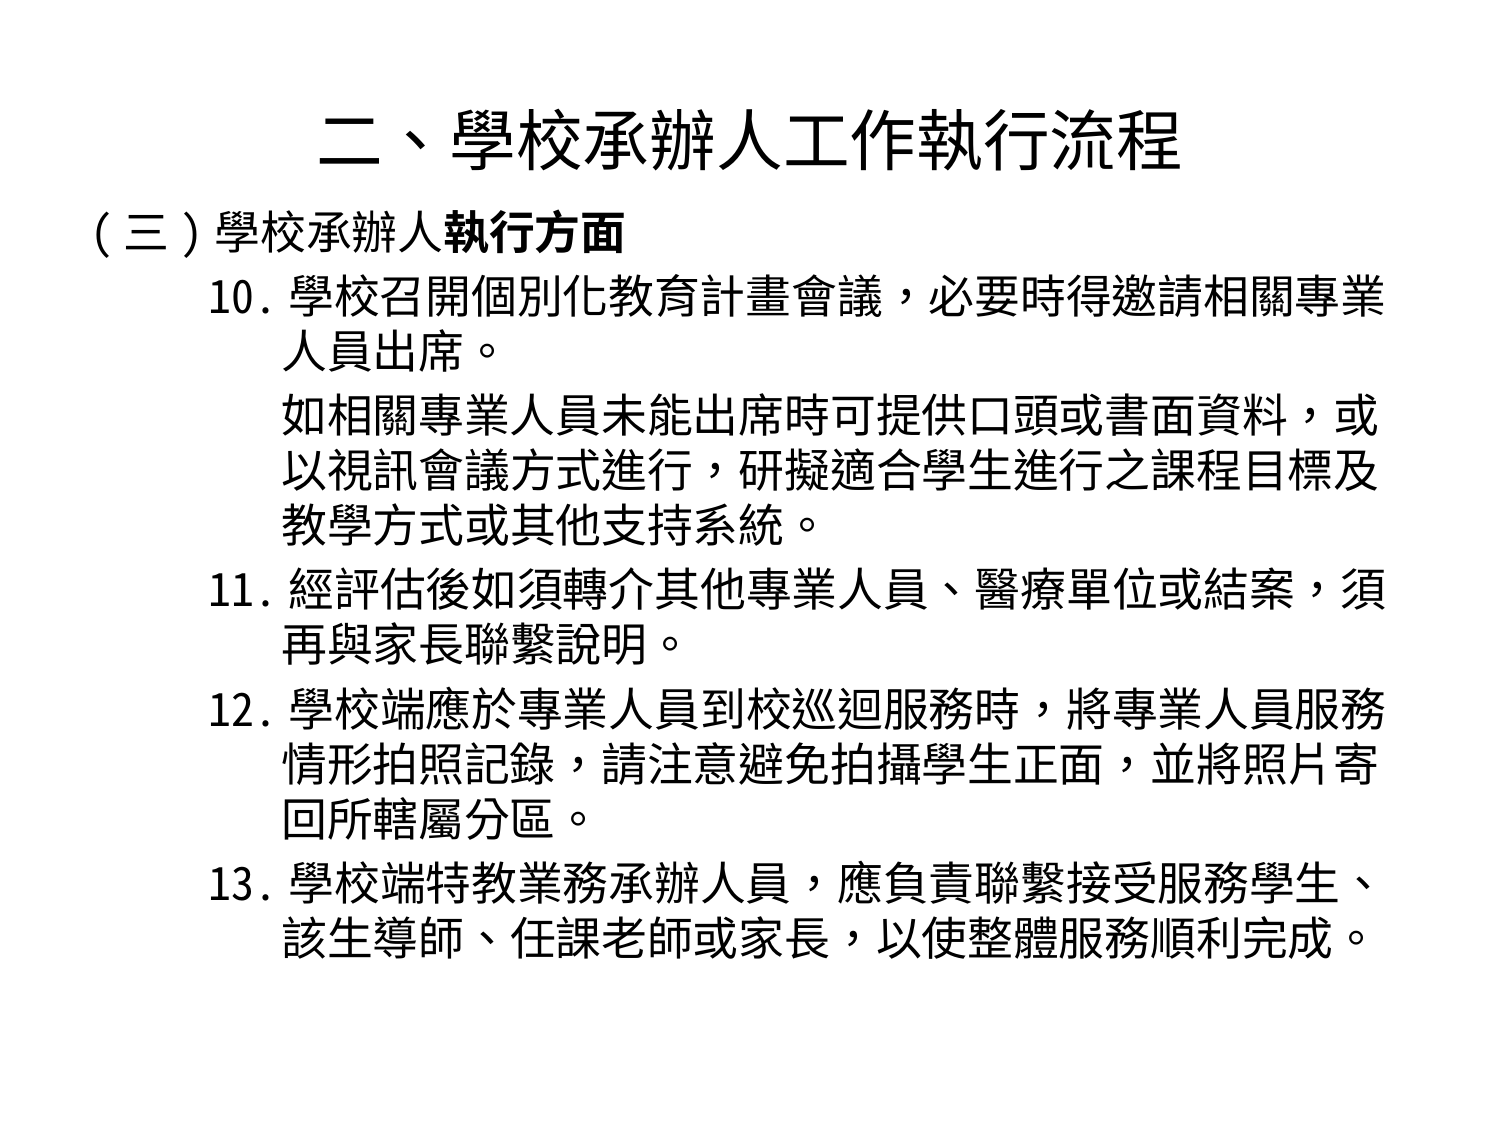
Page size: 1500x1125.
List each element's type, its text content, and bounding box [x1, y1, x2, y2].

title 二、學校承辦人工作執行流程 [75, 45, 1425, 196]
list (三)學校承辦人執行方面 10.學校召開個別化教育計畫會議，必要時得邀請相關專業人員出席。 如相關專業人員未能出席時可提供口頭或書面資料，或以視訊會議方式進行，研擬適合學生進行之課程目標及教學方式或其他支持系統。 11.經評估後如須轉介其他專業人員、醫療單位或結案，須再與家長聯繫說明。 12.學校端應於專業人員到校巡迴服務時，將專業人員服務情形拍照記錄，請注意避免拍攝學生正面，並將照片寄回所轄屬分區。 13.學校端特教業務承辦人員，應負責聯繫接受服務學生、該生導師、任課老師或家長，以使整體服務順利完成。 [75, 196, 1425, 1125]
